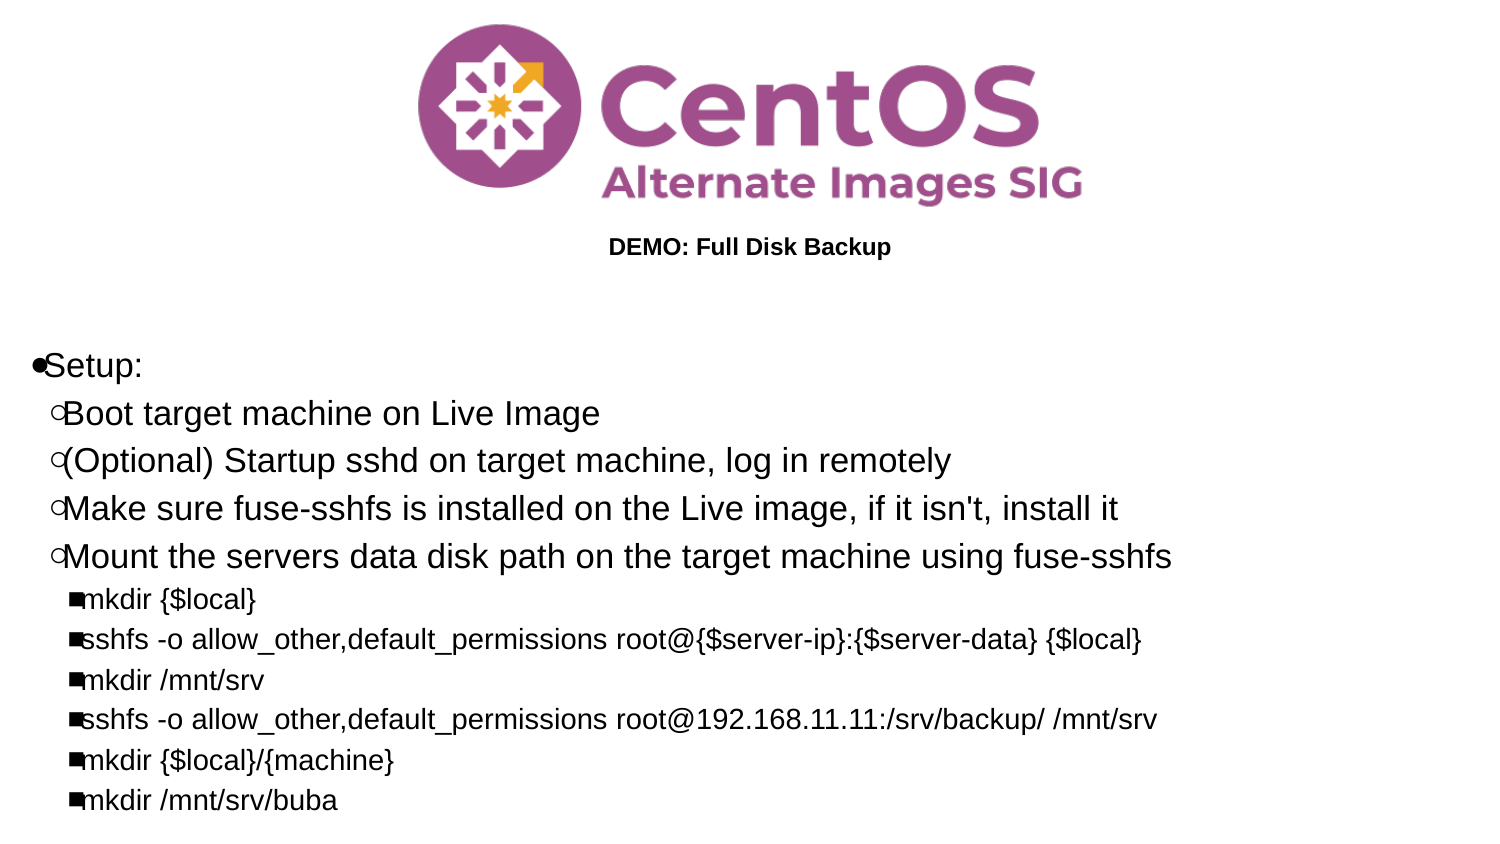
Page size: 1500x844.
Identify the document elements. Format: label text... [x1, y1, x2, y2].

title DEMO: Full Disk Backup [367, 211, 1133, 306]
picture [393, 0, 1107, 232]
list Setup: Boot target machine on Live Image (Optional) Startup sshd on target machine, log in remotely Make sure fuse-sshfs is installed on the Live image, if it isn't, install it Mount the servers data disk path on the target machine using fuse-sshfs mkdir {$local} sshfs -o allow_other,default_permissions root@{$server-ip}:{$server-data} {$local} mkdir /mnt/srv sshfs -o allow_other,default_permissions root@192.168.11.11:/srv/backup/ /mnt/srv mkdir {$local}/{machine} mkdir /mnt/srv/buba [9, 321, 1491, 844]
